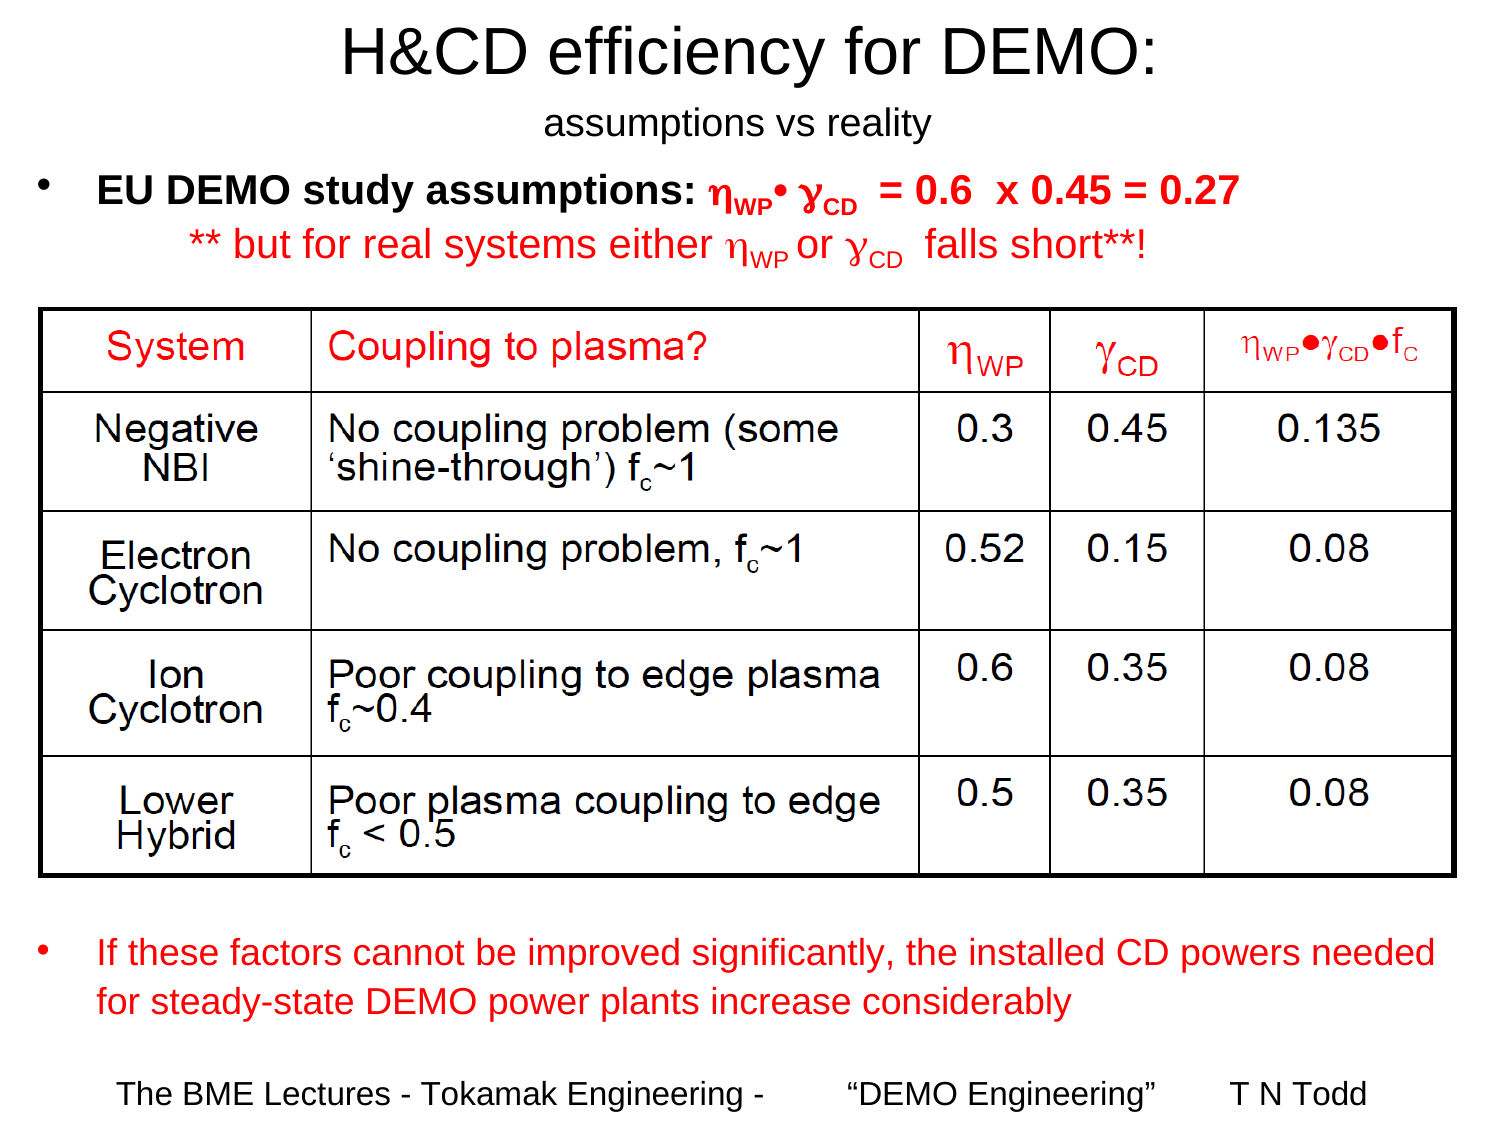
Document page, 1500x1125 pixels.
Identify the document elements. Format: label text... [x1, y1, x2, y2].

text_box H&CD efficiency for DEMO: assumptions vs reality [0, 0, 1500, 154]
picture [34, 301, 1459, 879]
text_box EU DEMO study assumptions: WP• CD= 0.6 x 0.45 = 0.27 ** but for real systems either WP or CDfalls short**! If these factors cannot be improved significantly, the installed CD powers needed for steady-state DEMO power plants increase considerably [0, 165, 1500, 1040]
